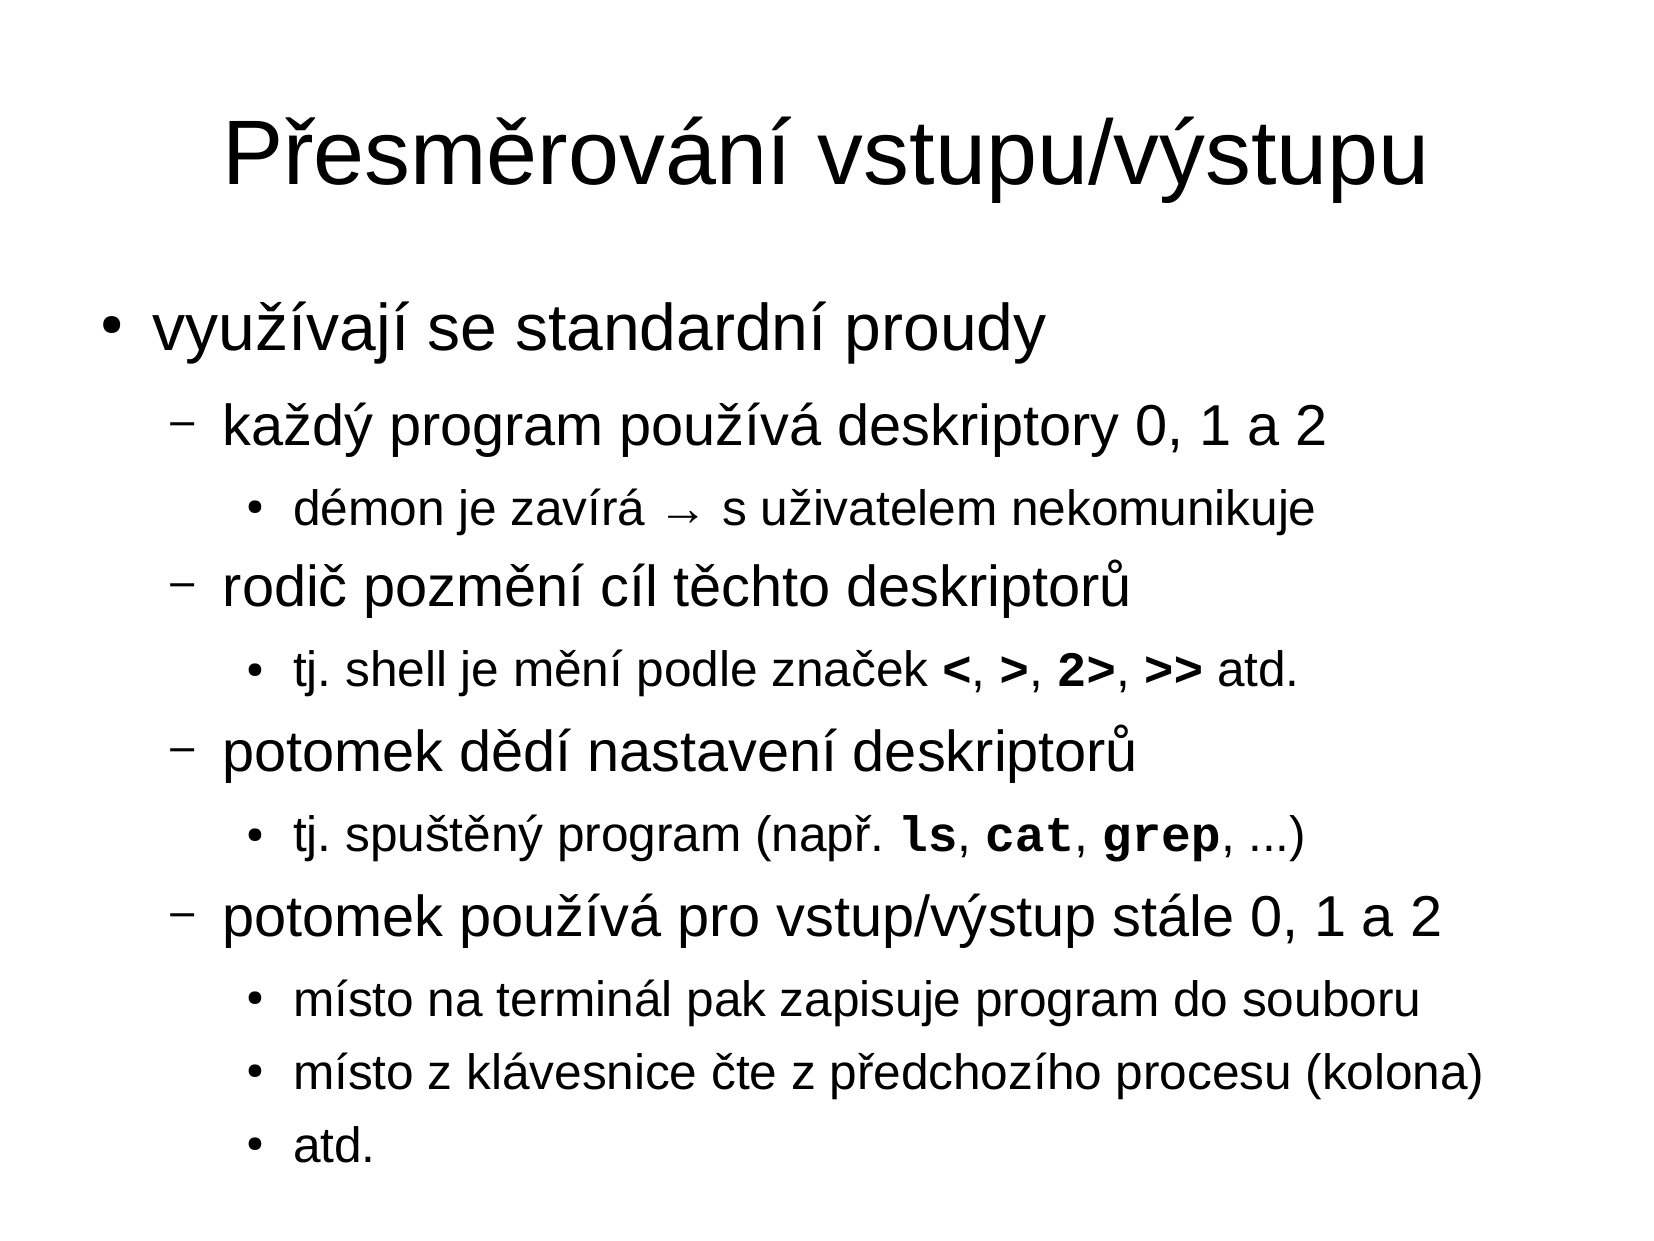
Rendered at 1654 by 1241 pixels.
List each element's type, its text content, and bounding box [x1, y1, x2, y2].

list využívají se standardní proudy každý program používá deskriptory 0, 1 a 2 démon je zavírá → s uživatelem nekomunikuje rodič pozmění cíl těchto deskriptorů tj. shell je mění podle značek <, >, 2>, >> atd. potomek dědí nastavení deskriptorů tj. spuštěný program (např. ls, cat, grep, ...) potomek používá pro vstup/výstup stále 0, 1 a 2 místo na terminál pak zapisuje program do souboru místo z klávesnice čte z předchozího procesu (kolona) atd. [82, 290, 1571, 1181]
title Přesměrování vstupu/výstupu [82, 56, 1571, 250]
